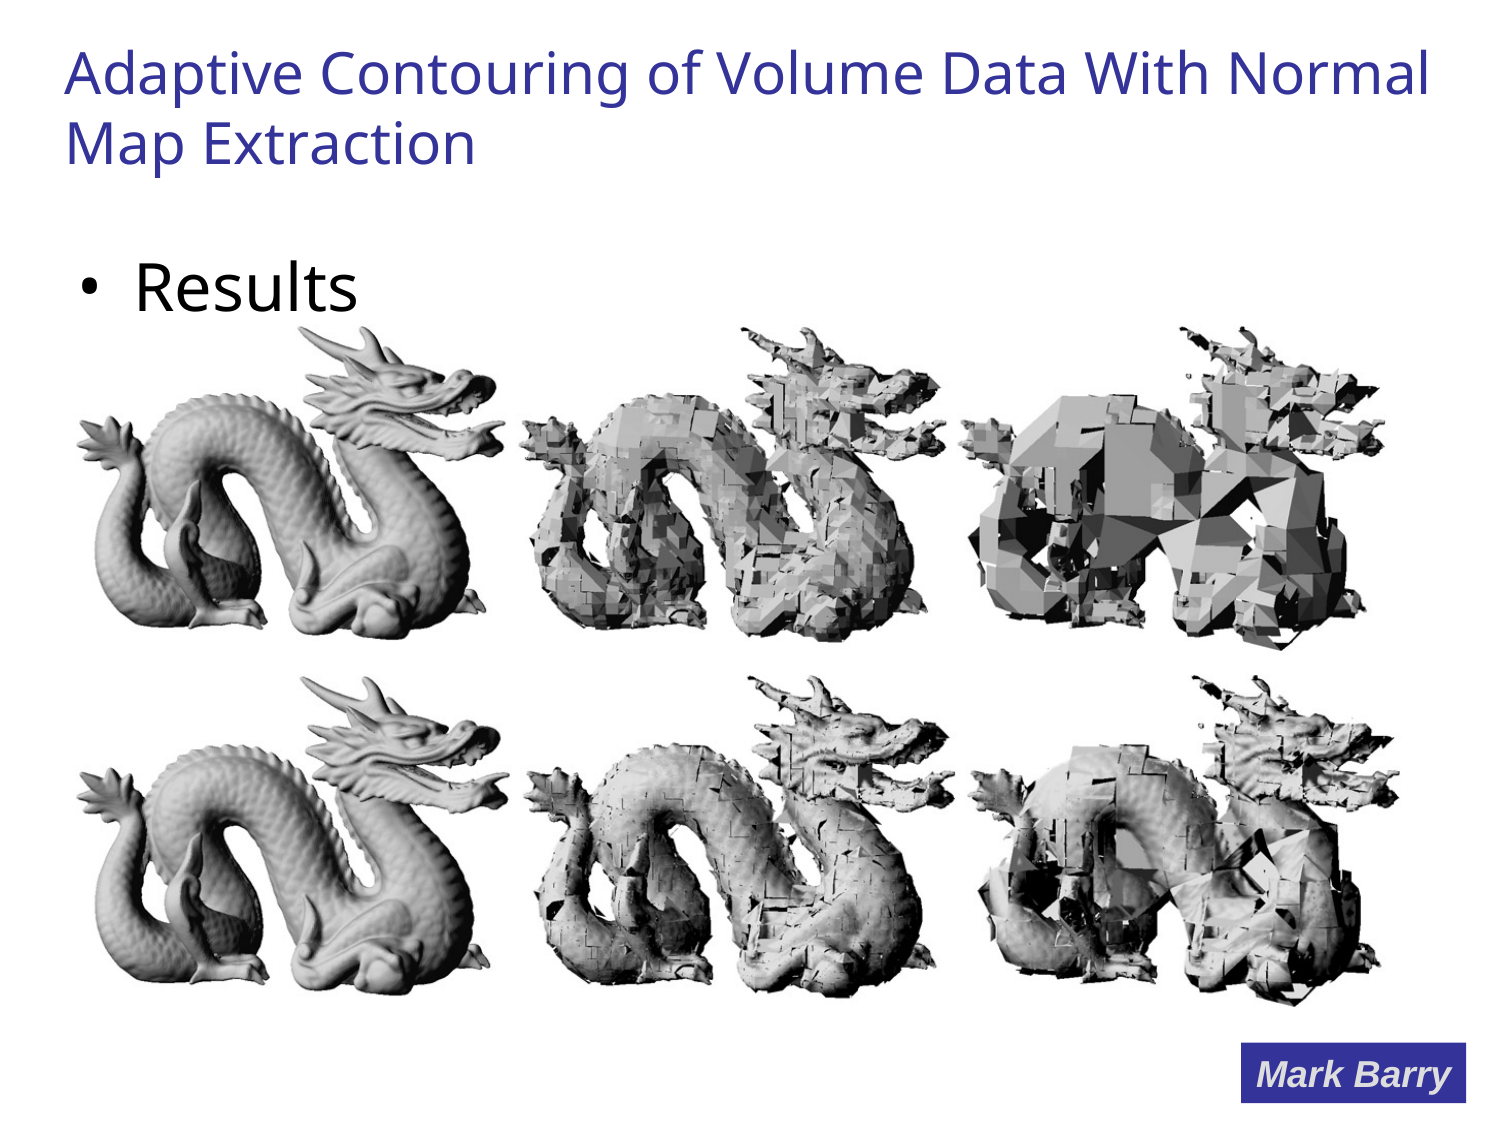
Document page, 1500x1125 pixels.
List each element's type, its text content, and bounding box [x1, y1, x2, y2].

text_box Mark Barry [1241, 1042, 1467, 1104]
picture [75, 674, 1401, 1009]
picture [75, 324, 1388, 653]
list Results [62, 237, 1500, 400]
text_box Adaptive Contouring of Volume Data With Normal Map Extraction [50, 12, 1476, 200]
